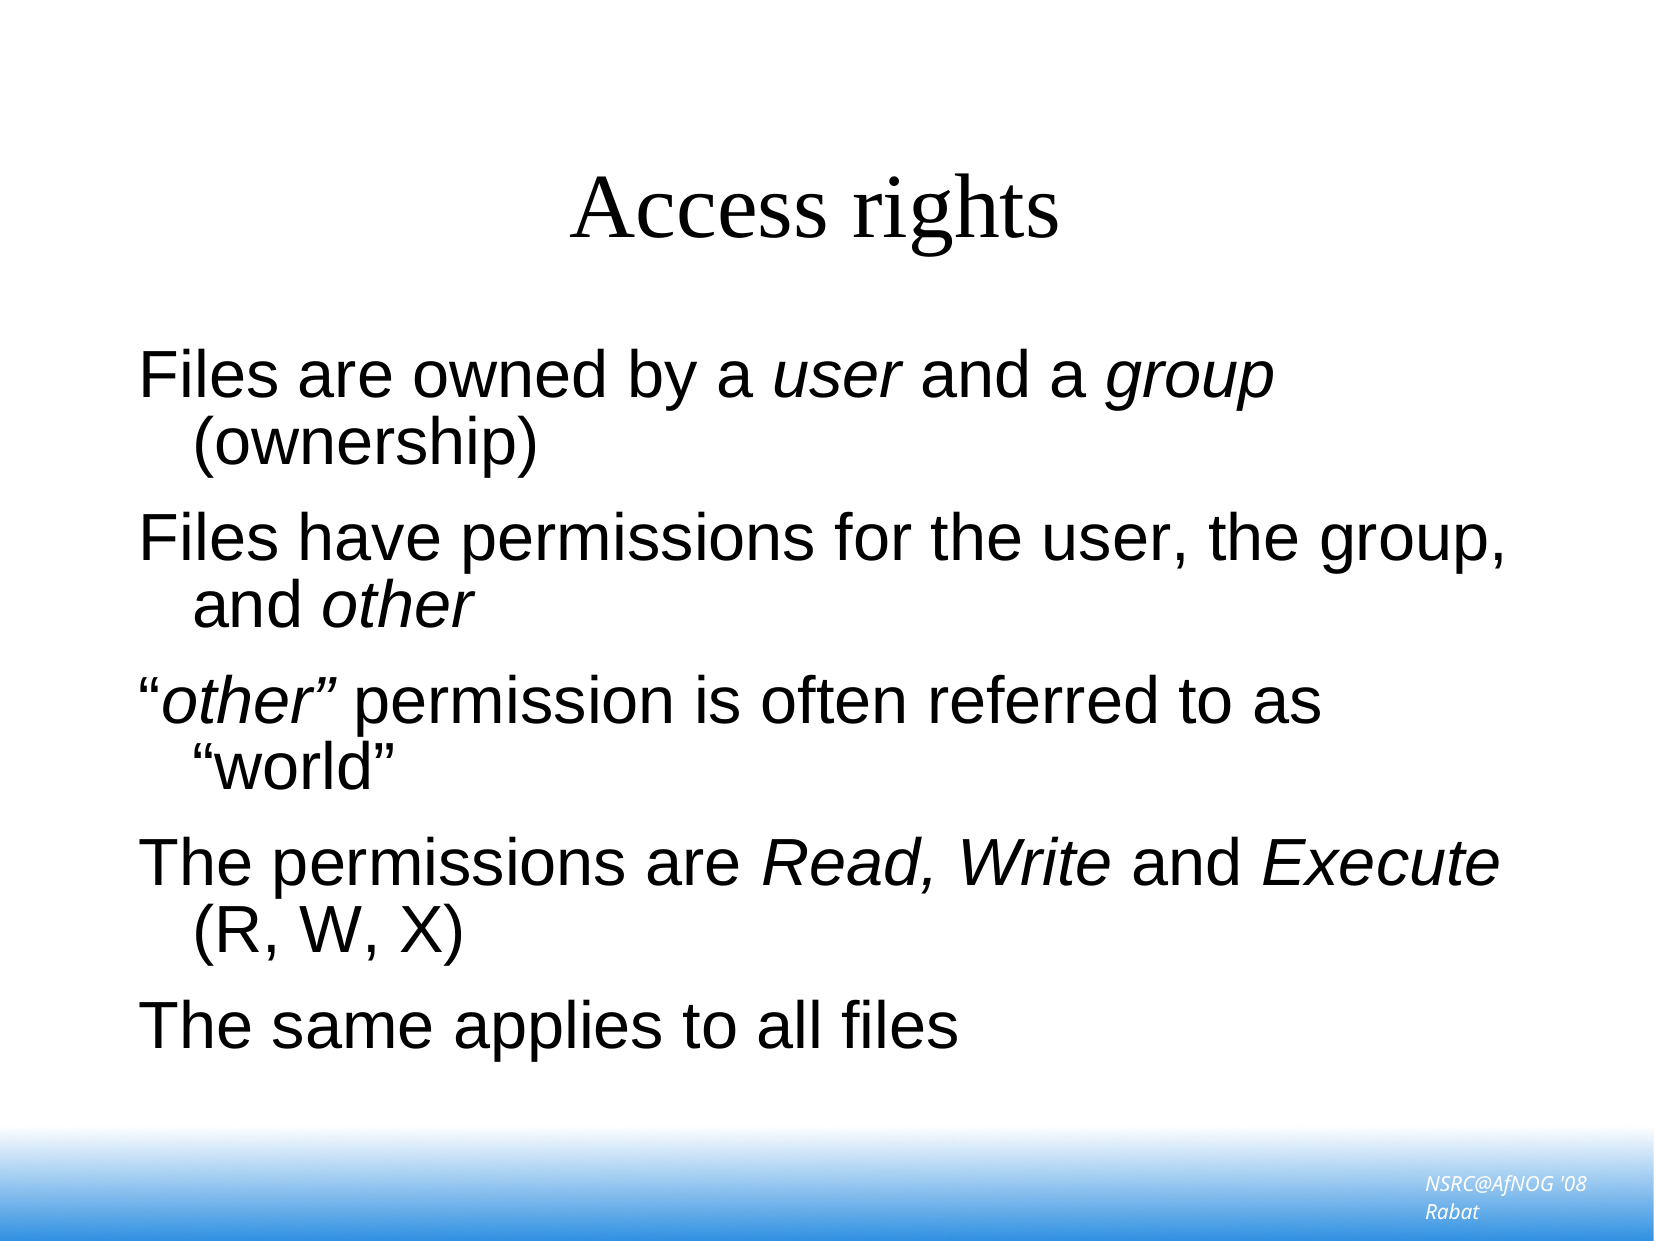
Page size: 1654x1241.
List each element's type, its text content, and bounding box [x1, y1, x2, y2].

title Access rights [121, 102, 1534, 311]
list Files are owned by a user and a group (ownership) Files have permissions for the user, the group, and other “other” permission is often referred to as “world” The permissions are Read, Write and Execute (R, W, X) The same applies to all files [121, 344, 1534, 1135]
picture [0, 1124, 1654, 1241]
